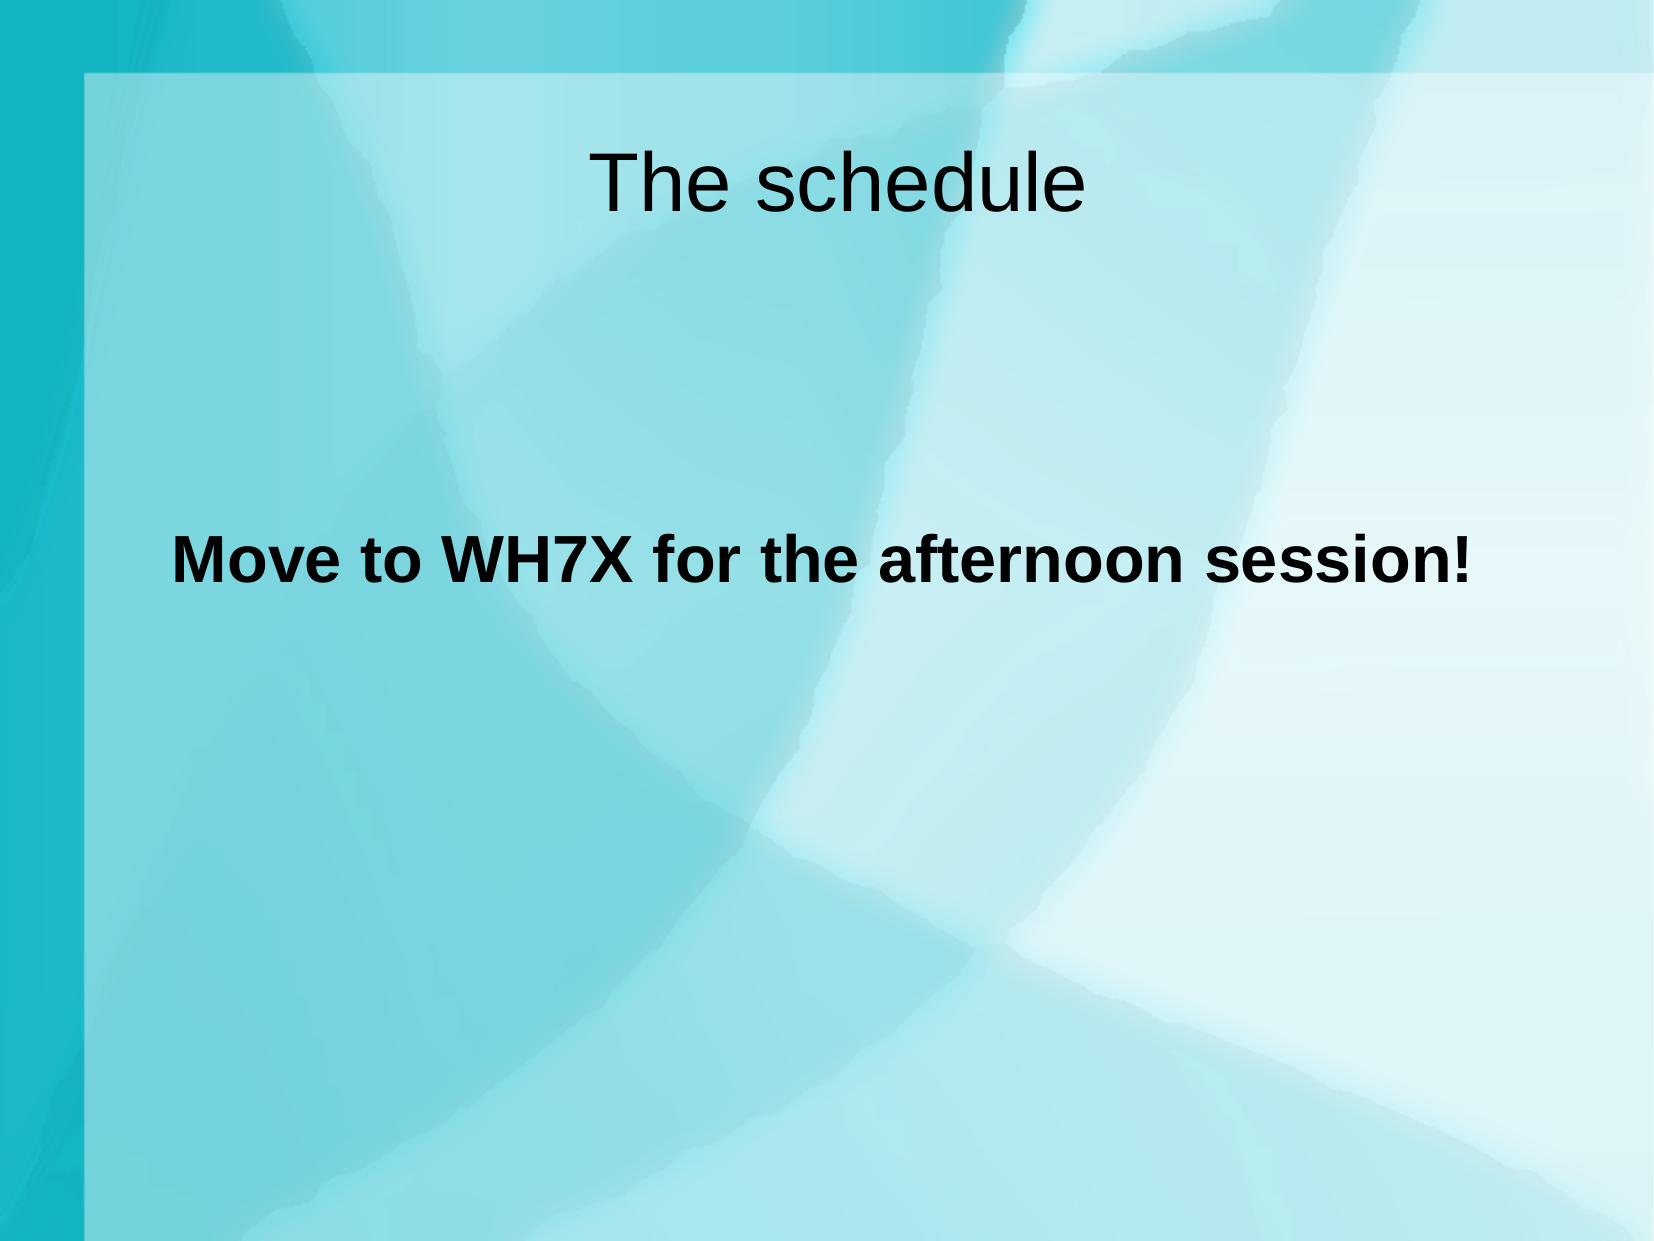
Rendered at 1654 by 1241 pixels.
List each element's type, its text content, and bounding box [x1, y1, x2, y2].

list Move to WH7X for the afternoon session! [141, 313, 1506, 999]
picture [0, 0, 1654, 1241]
title The schedule [94, 78, 1583, 287]
